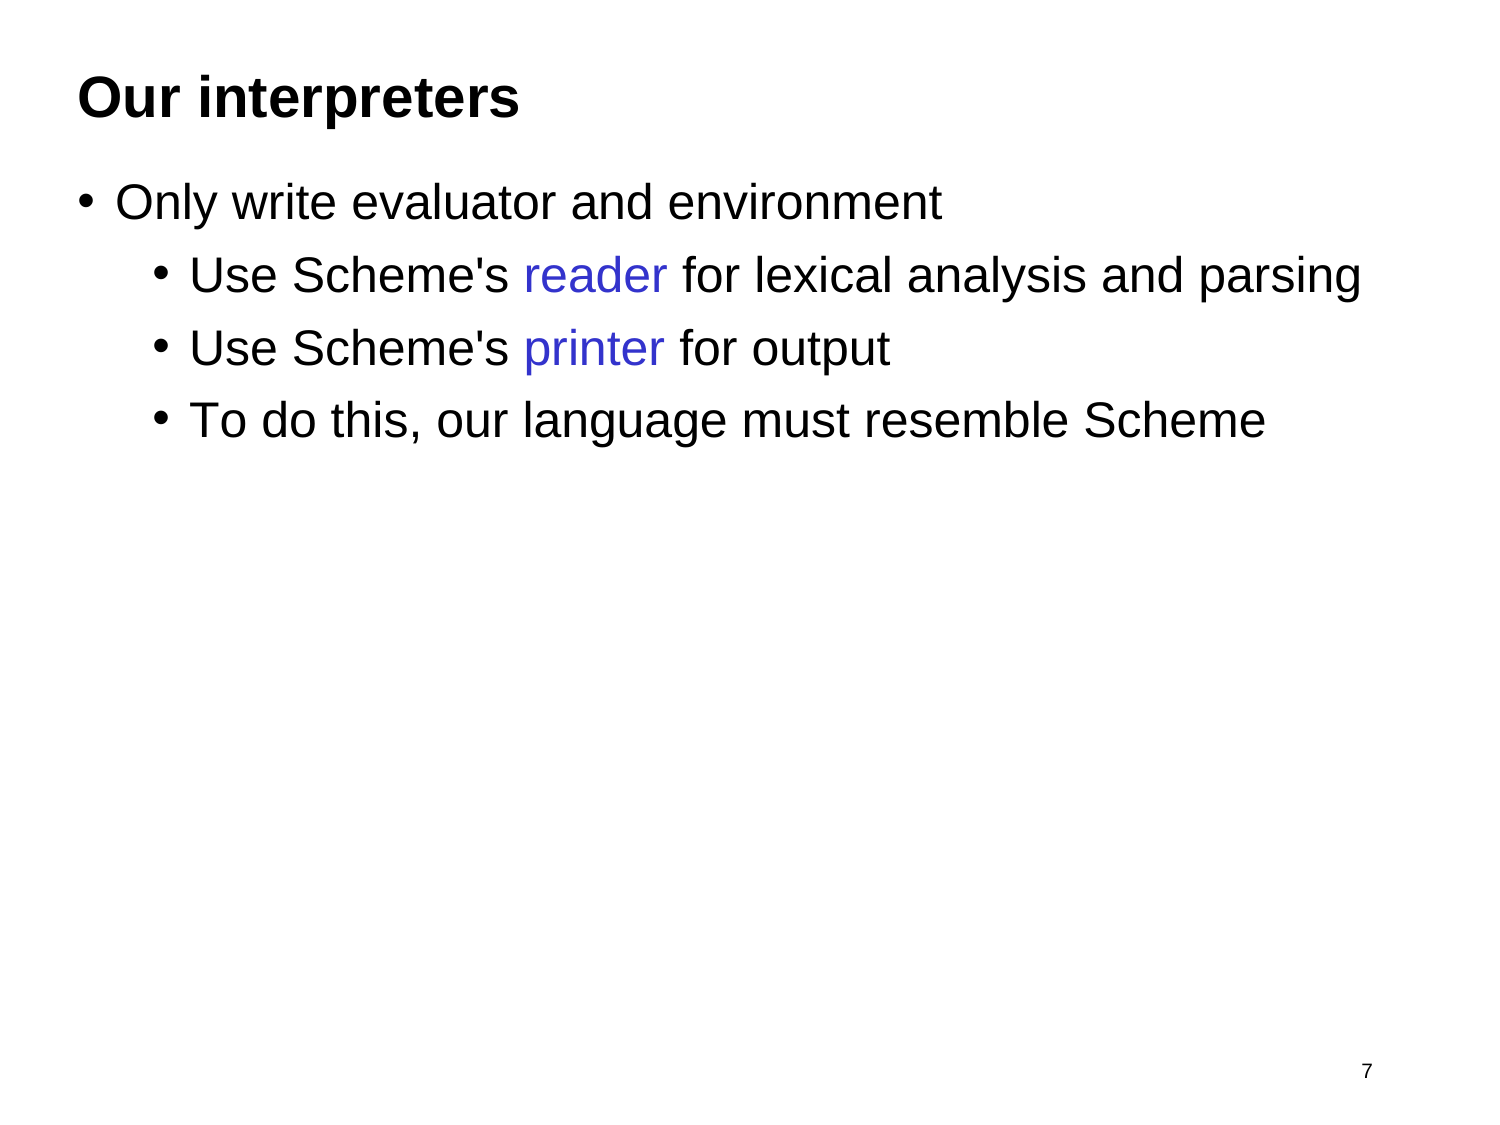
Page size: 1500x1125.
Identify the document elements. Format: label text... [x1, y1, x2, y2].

text_box Only write evaluator and environment Use Scheme's reader for lexical analysis and parsing Use Scheme's printer for output To do this, our language must resemble Scheme [62, 162, 1450, 1000]
text_box Our interpreters [62, 24, 1338, 162]
text_box <number> [1025, 1049, 1388, 1101]
